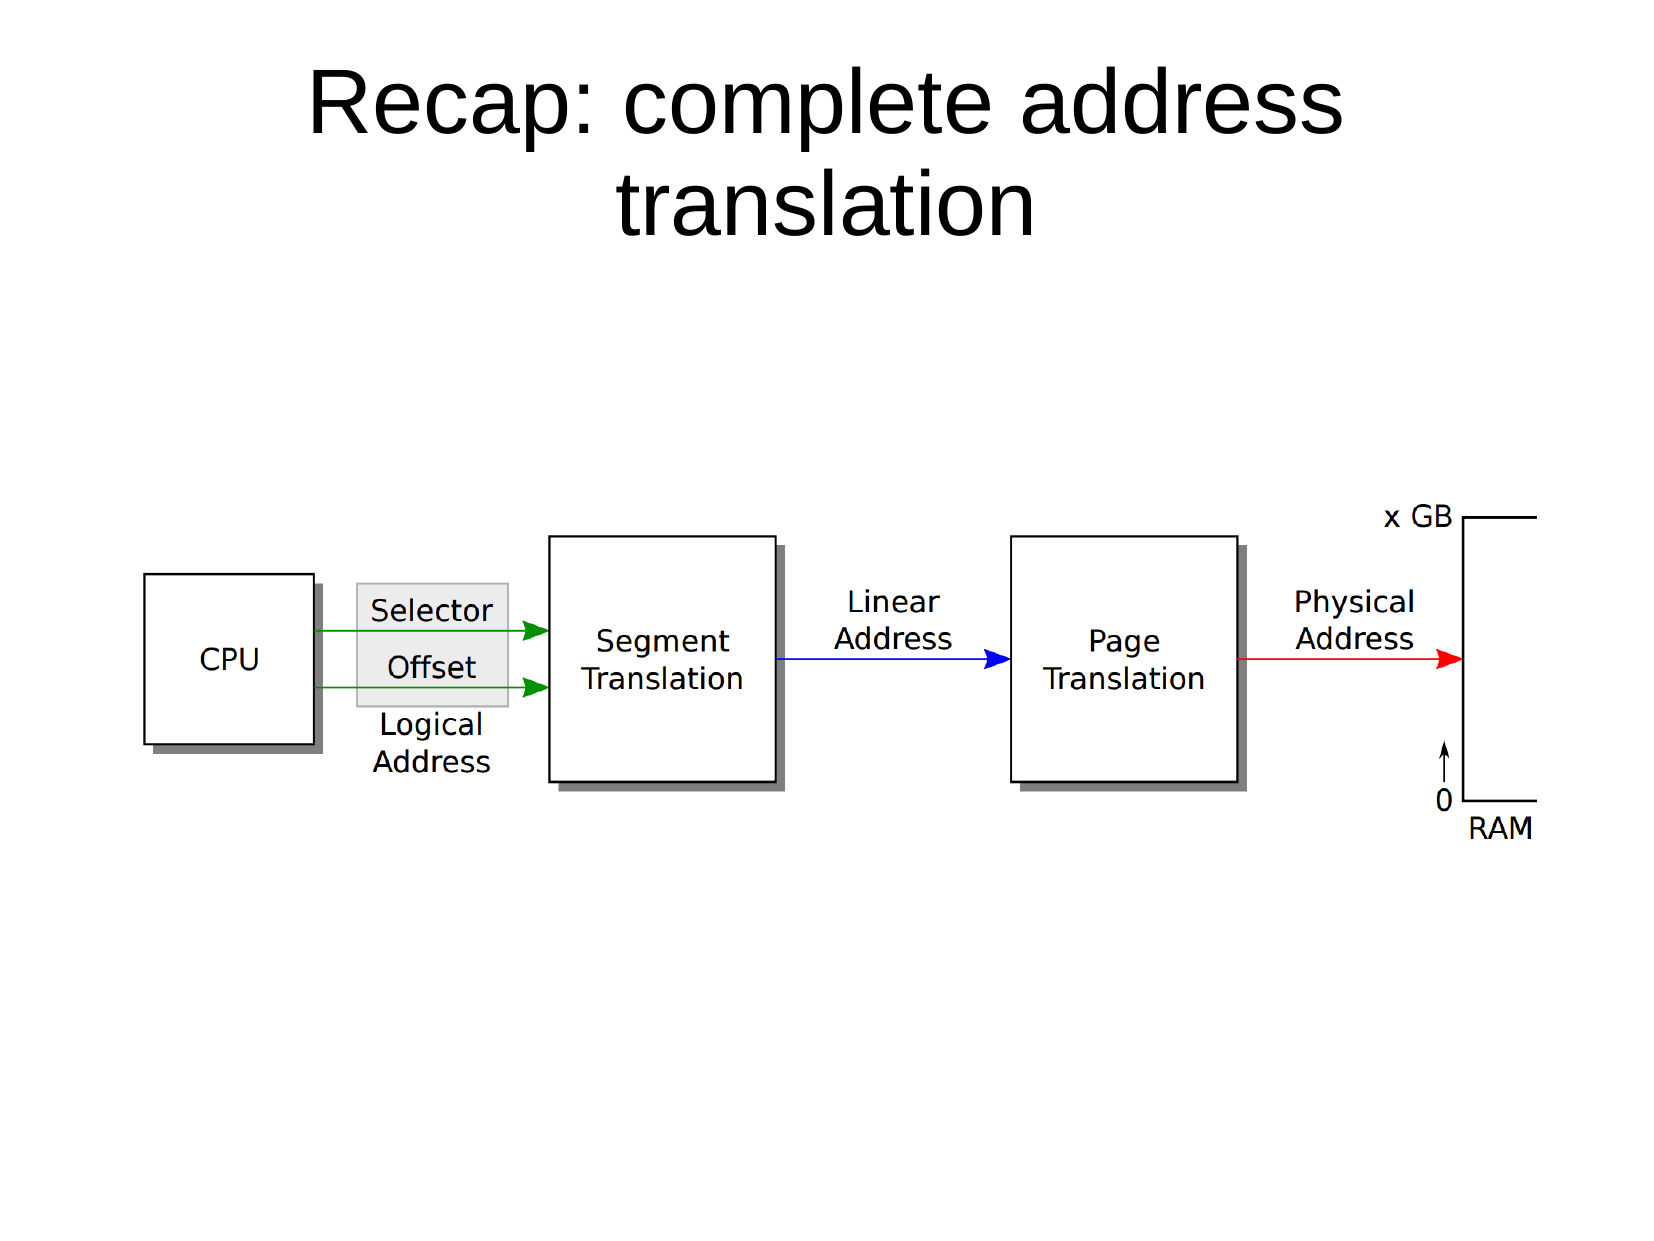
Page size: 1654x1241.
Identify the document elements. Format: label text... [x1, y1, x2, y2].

title Recap: complete address translation [82, 49, 1571, 257]
picture [82, 440, 1571, 859]
